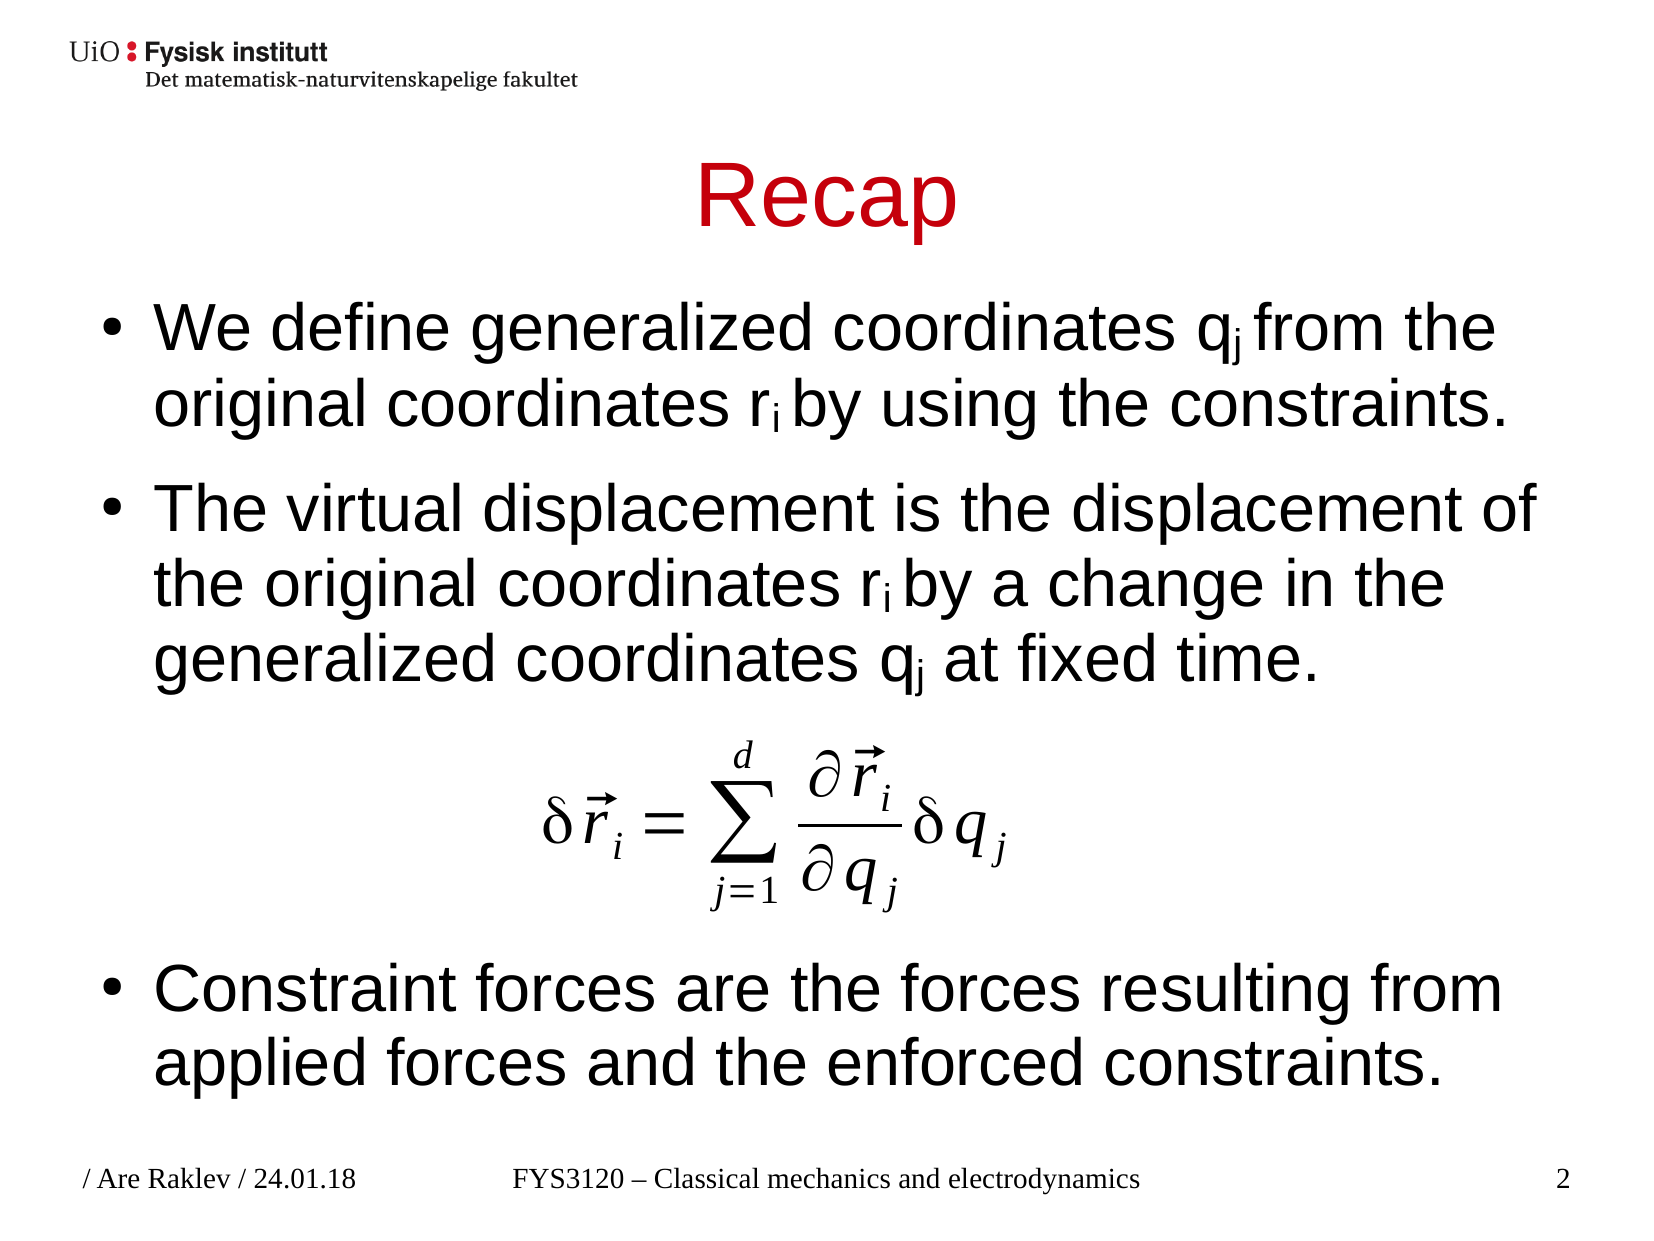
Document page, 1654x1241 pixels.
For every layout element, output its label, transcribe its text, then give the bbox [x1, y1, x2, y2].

title Recap [82, 90, 1571, 290]
list We define generalized coordinates qj from the original coordinates ri by using the constraints. The virtual displacement is the displacement of the original coordinates ri by a change in the generalized coordinates qj at fixed time. Constraint forces are the forces resulting from applied forces and the enforced constraints. [82, 290, 1571, 1101]
chart [535, 732, 1014, 914]
picture [68, 37, 581, 93]
